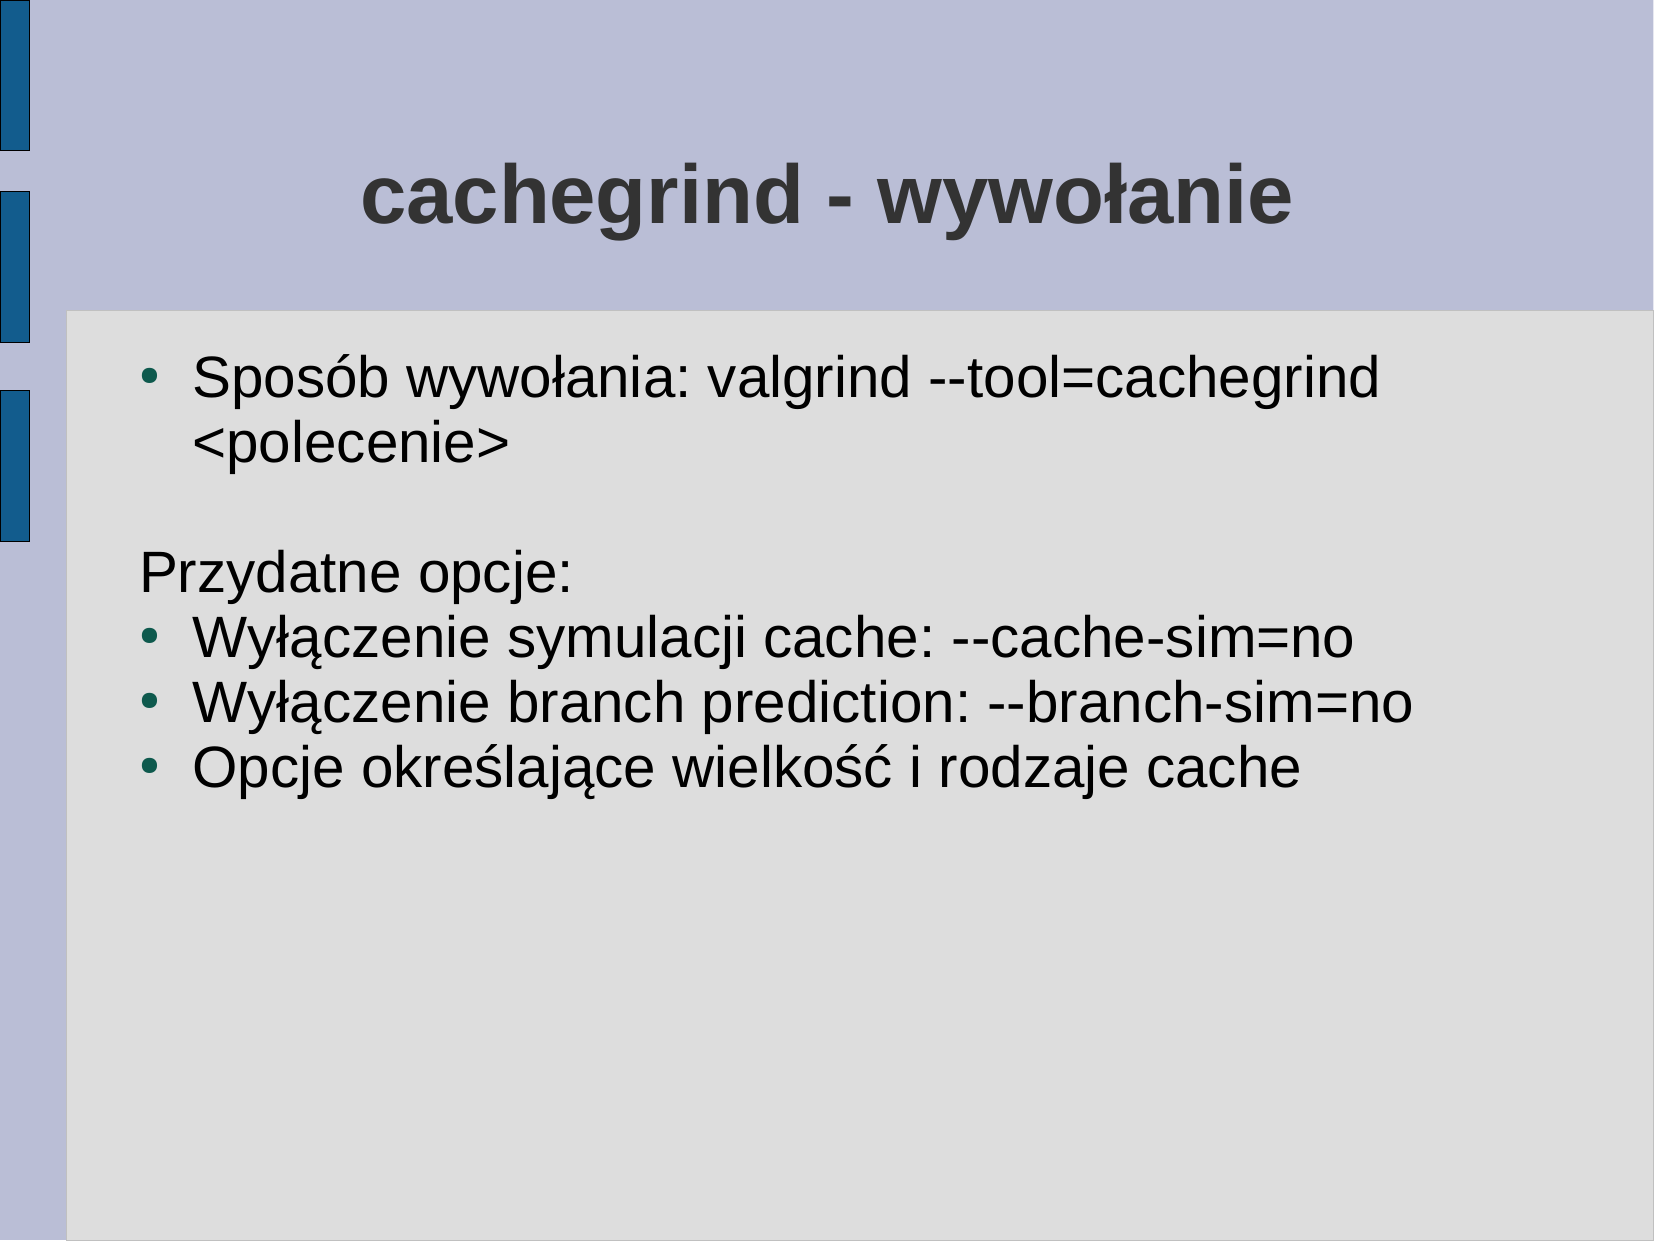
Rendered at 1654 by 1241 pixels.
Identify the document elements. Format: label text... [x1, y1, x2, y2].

list Sposób wywołania: valgrind --tool=cachegrind <polecenie> Przydatne opcje: Wyłączenie symulacji cache: --cache-sim=no Wyłączenie branch prediction: --branch-sim=no Opcje określające wielkość i rodzaje cache [121, 344, 1534, 1127]
title cachegrind - wywołanie [121, 91, 1534, 299]
